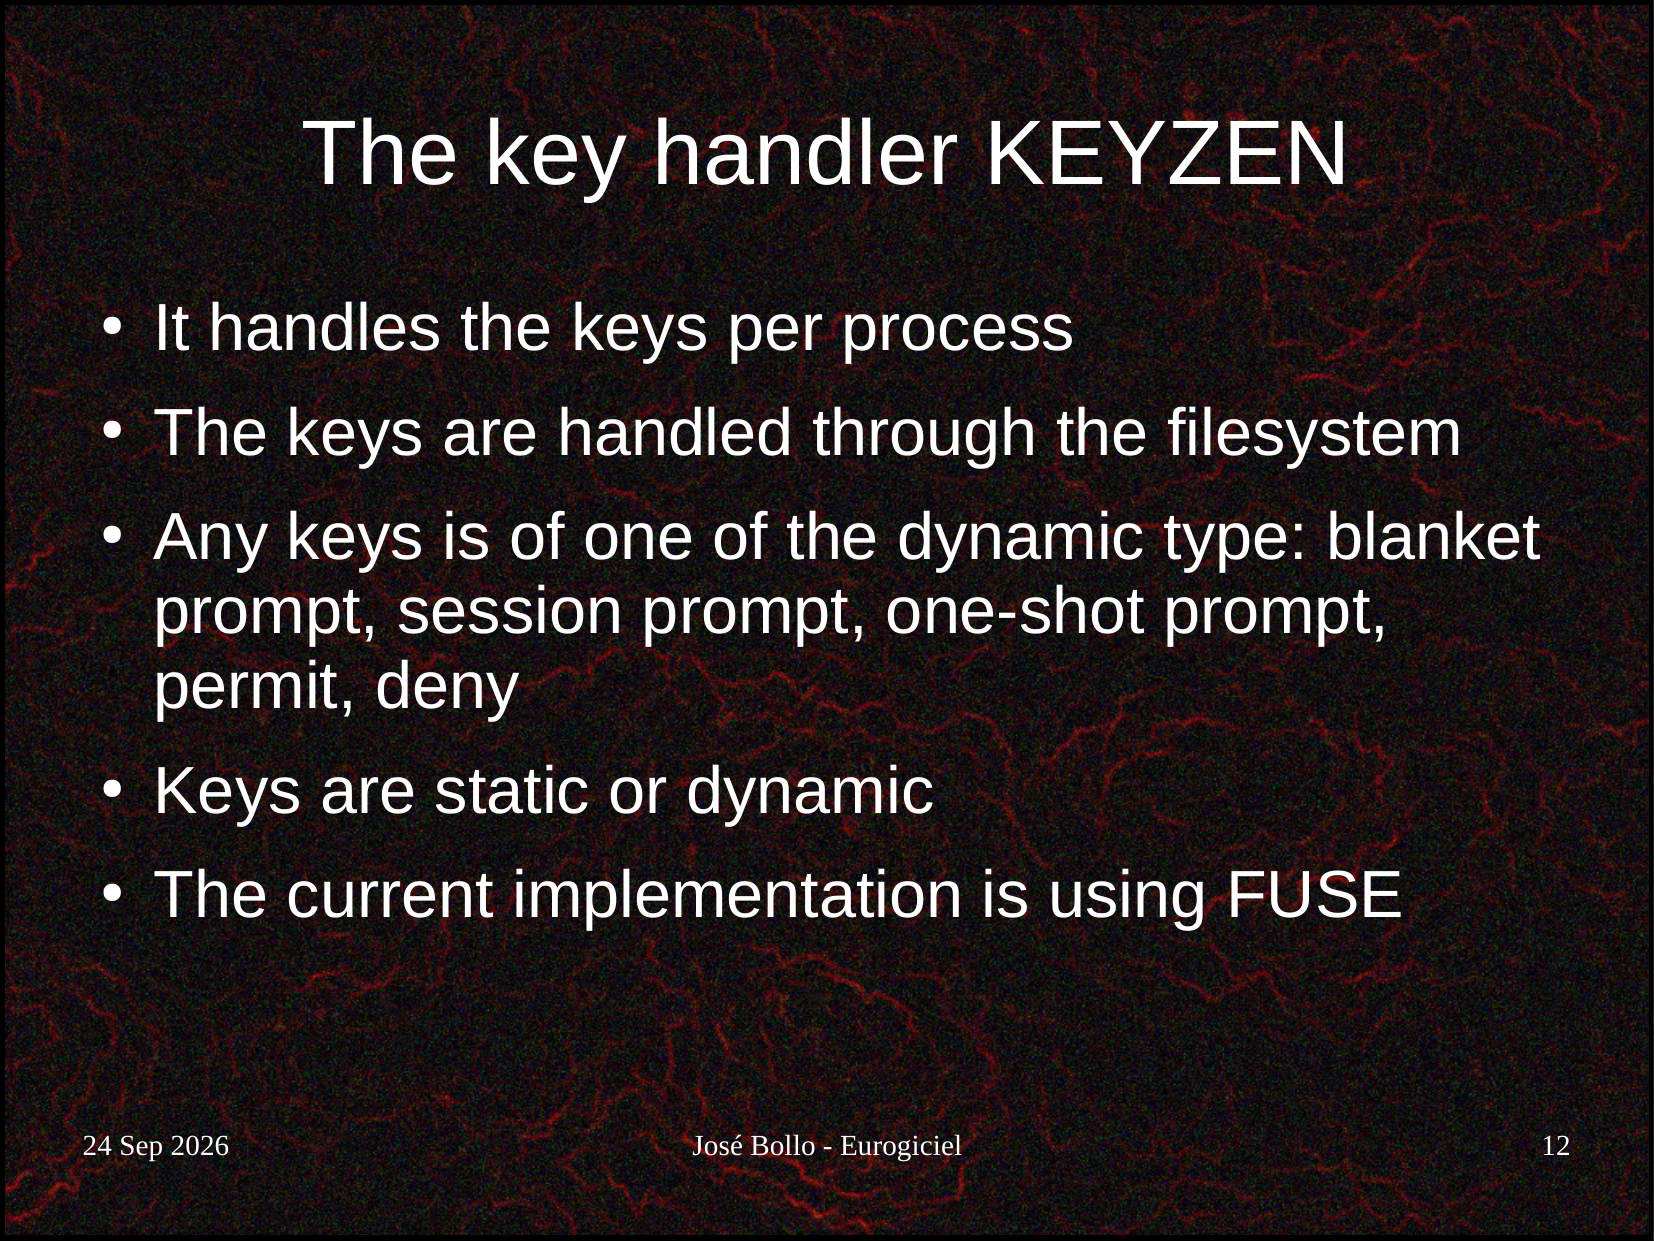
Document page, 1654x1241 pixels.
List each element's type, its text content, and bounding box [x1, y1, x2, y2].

list It handles the keys per process The keys are handled through the filesystem Any keys is of one of the dynamic type: blanket prompt, session prompt, one-shot prompt, permit, deny Keys are static or dynamic The current implementation is using FUSE [82, 290, 1571, 1010]
title The key handler KEYZEN [82, 49, 1571, 257]
picture [5, 5, 1649, 1235]
